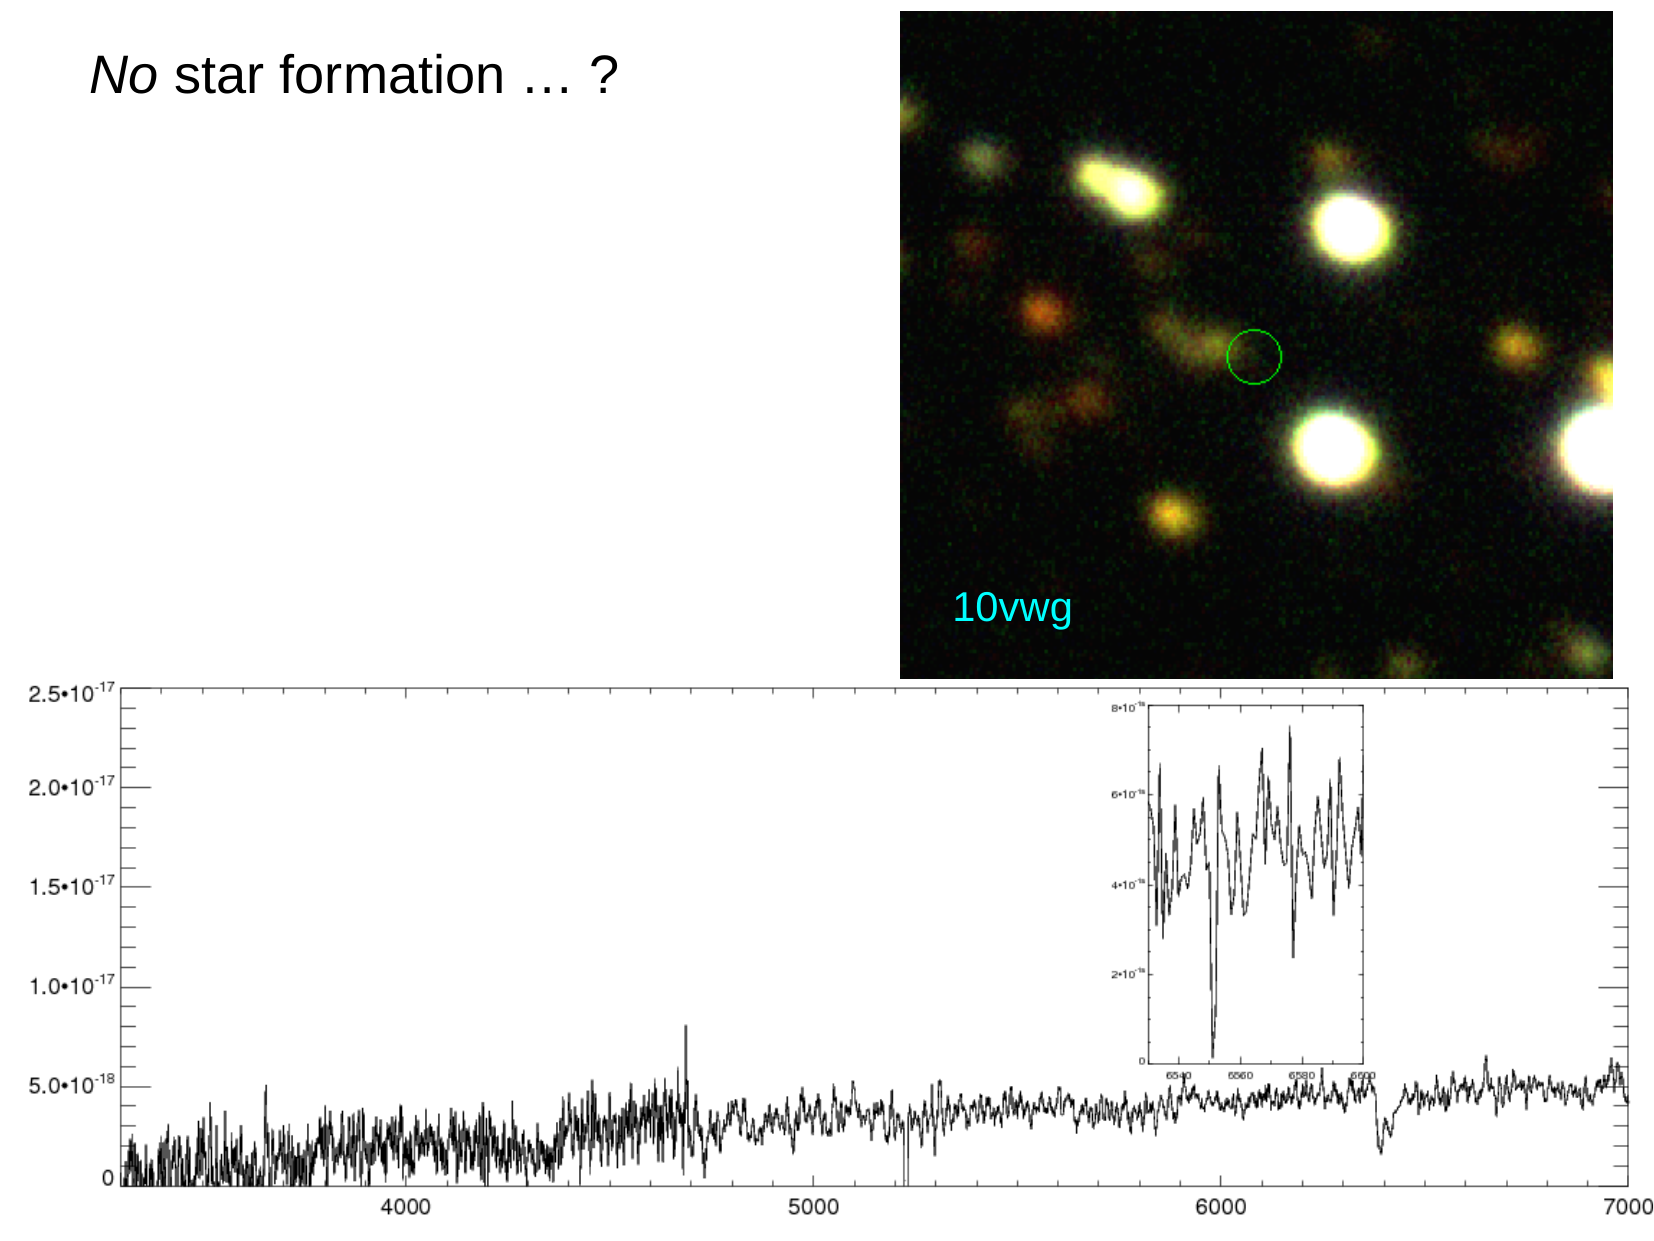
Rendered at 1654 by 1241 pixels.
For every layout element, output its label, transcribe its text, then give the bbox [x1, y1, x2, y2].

text_box No star formation … ? [75, 37, 788, 113]
text_box 10vwg [937, 576, 1139, 638]
picture [8, 11, 1654, 1229]
